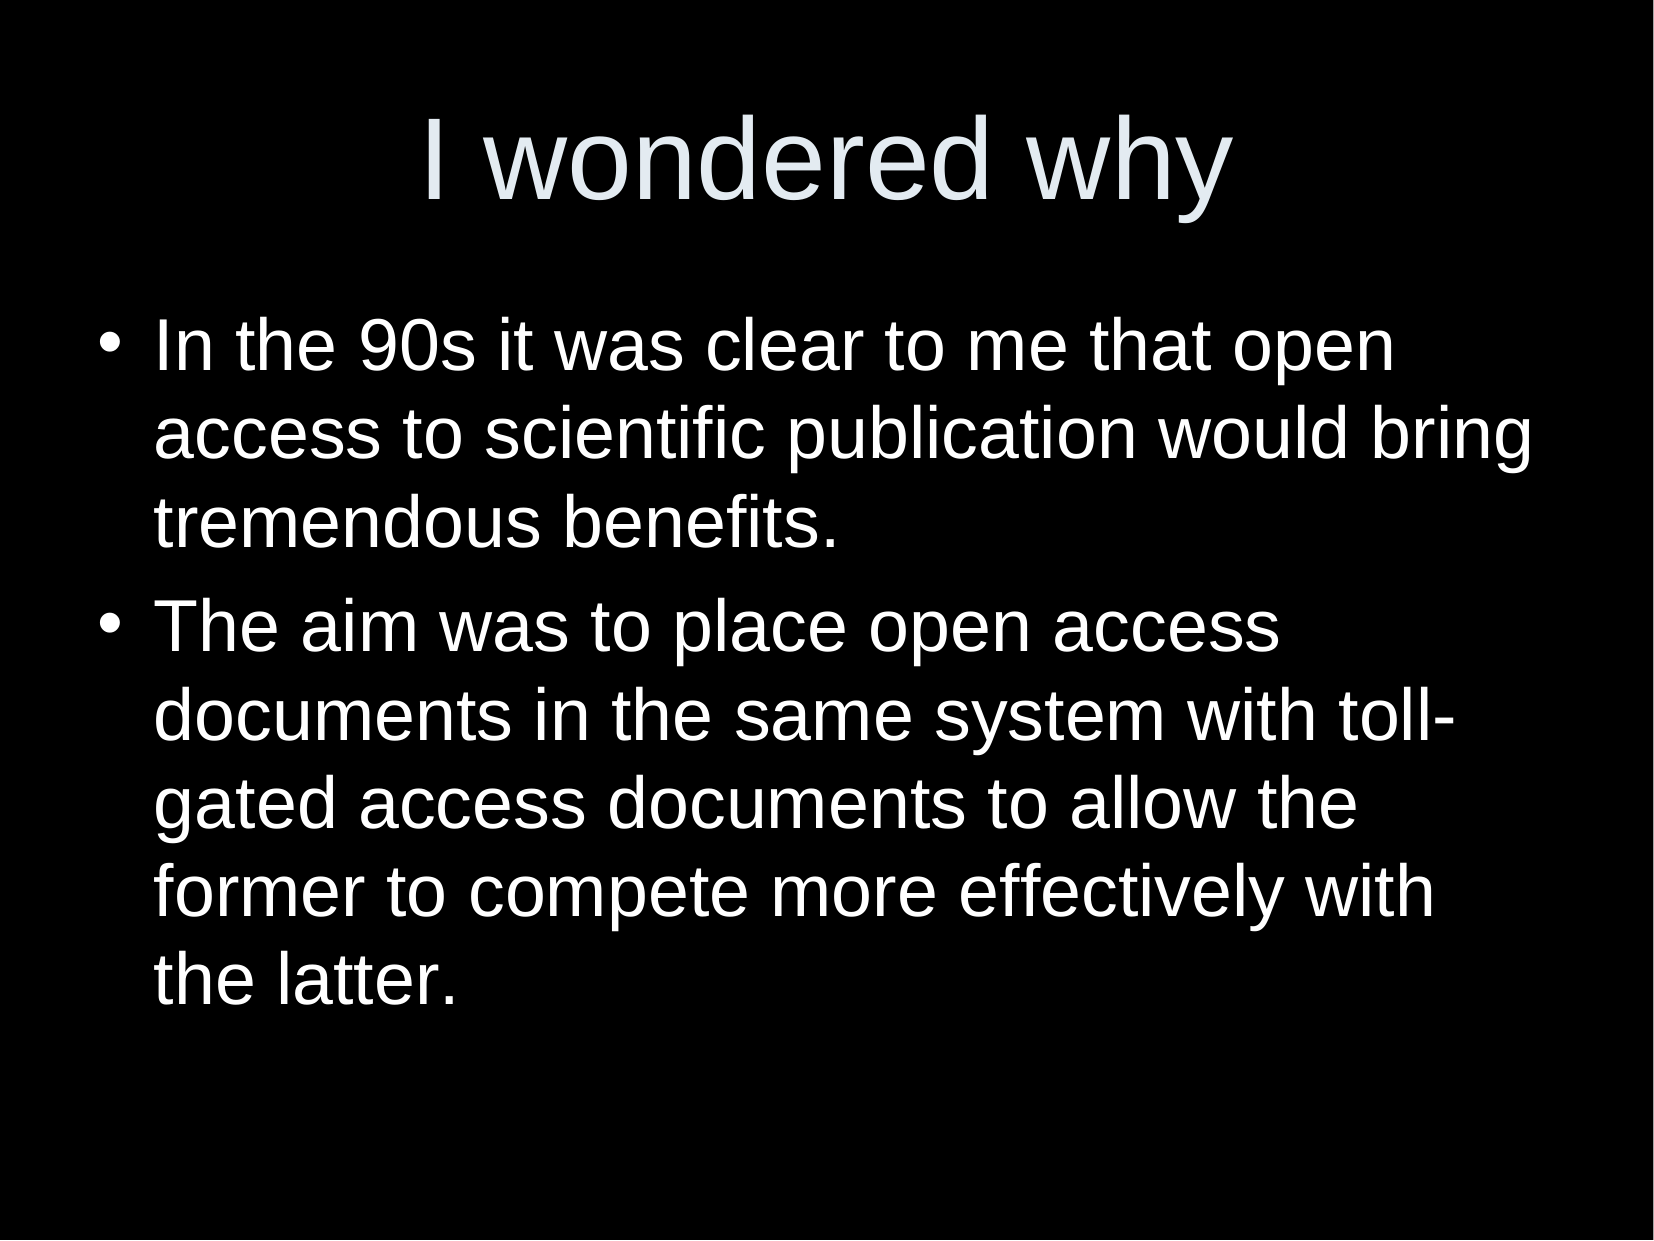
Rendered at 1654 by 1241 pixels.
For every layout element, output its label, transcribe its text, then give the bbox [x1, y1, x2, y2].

title I wondered why [82, 49, 1571, 257]
list In the 90s it was clear to me that open access to scientific publication would bring tremendous benefits. The aim was to place open access documents in the same system with toll-gated access documents to allow the former to compete more effectively with the latter. [82, 289, 1571, 1108]
